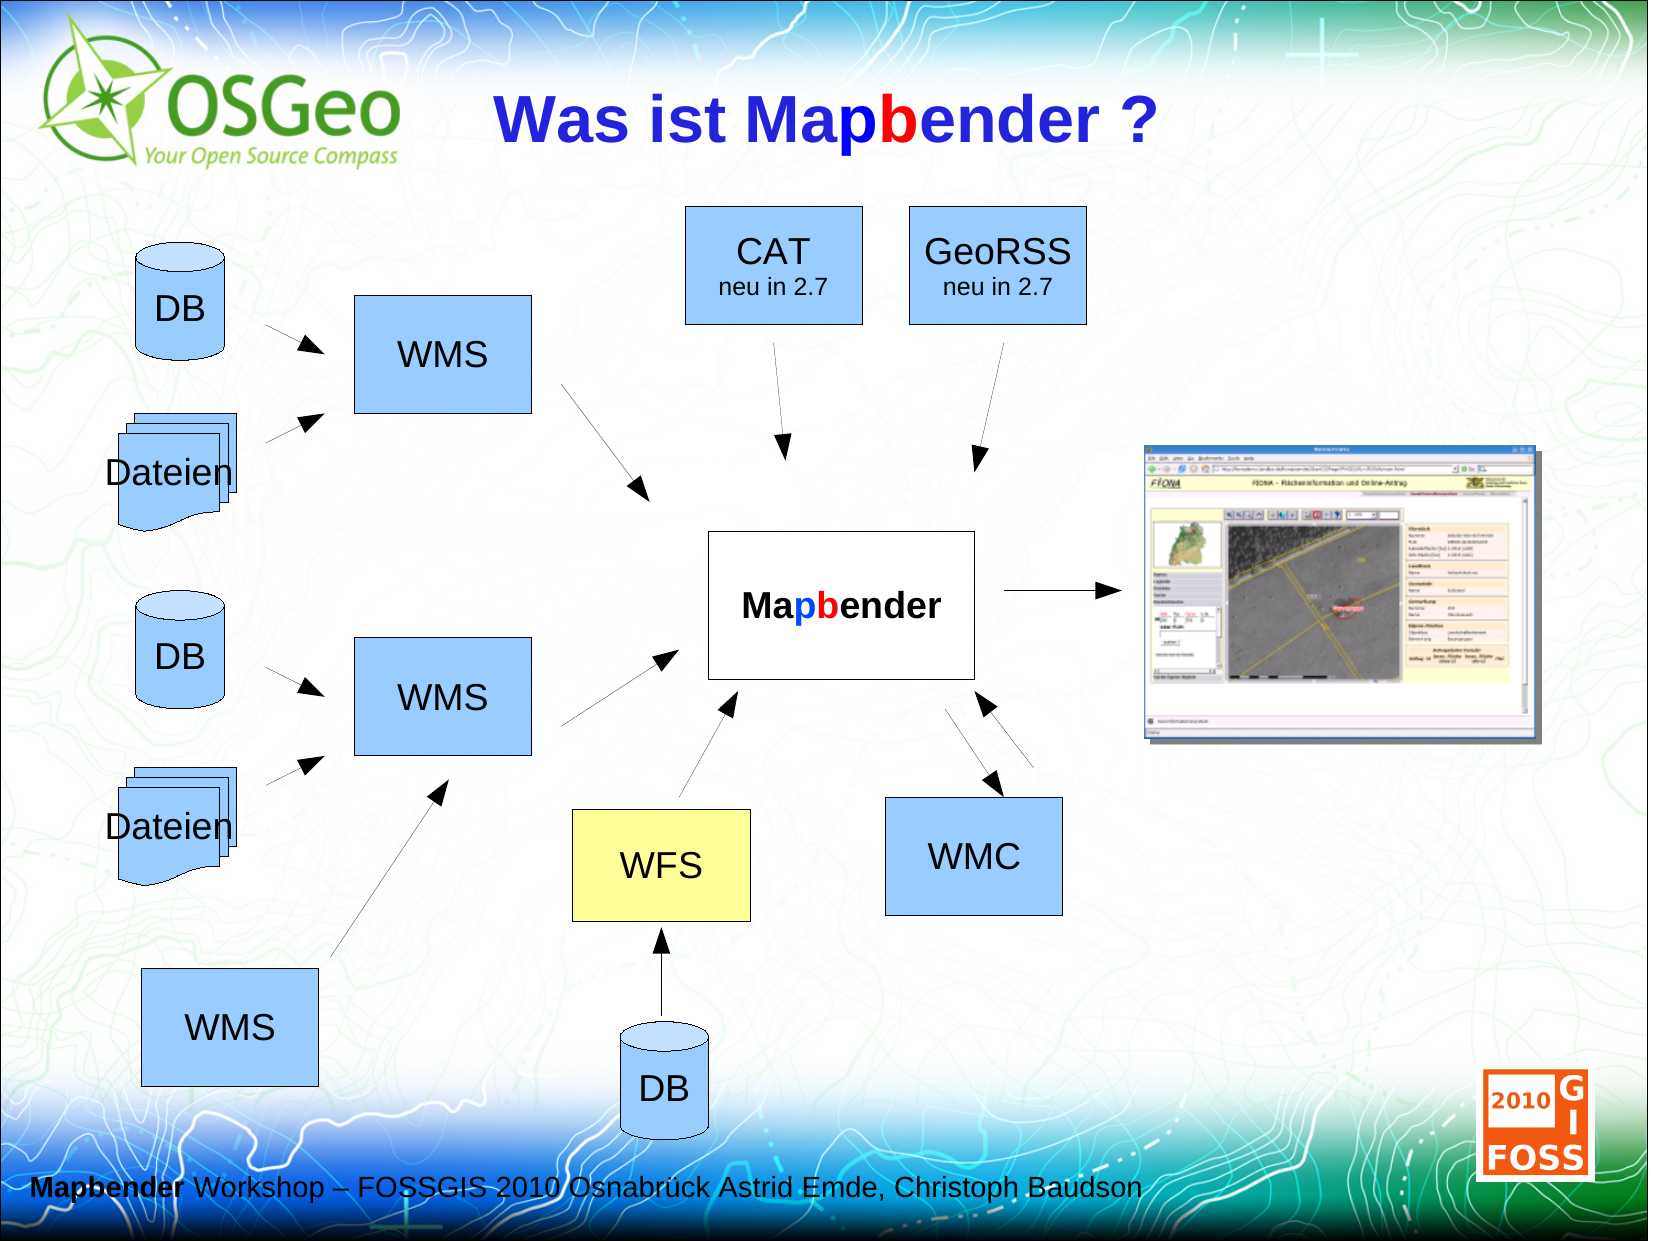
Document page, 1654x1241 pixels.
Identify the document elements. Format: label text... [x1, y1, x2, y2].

text_box Dateien [118, 767, 237, 886]
title Was ist Mapbender ? [82, 31, 1571, 207]
text_box DB [620, 1039, 709, 1140]
text_box WFS [572, 809, 751, 922]
text_box WMS [141, 968, 319, 1087]
text_box WMC [885, 797, 1063, 916]
text_box DB [135, 606, 225, 709]
text_box WMS [354, 295, 532, 414]
text_box Mapbender [708, 531, 975, 680]
picture [1, 1, 1647, 1240]
text_box WMS [354, 637, 532, 756]
text_box DB [135, 258, 225, 361]
text_box GeoRSS neu in 2.7 [909, 206, 1087, 325]
text_box CAT neu in 2.7 [685, 206, 863, 325]
text_box Dateien [118, 816, 126, 836]
text_box Dateien [118, 413, 237, 532]
text_box Dateien [118, 462, 126, 482]
